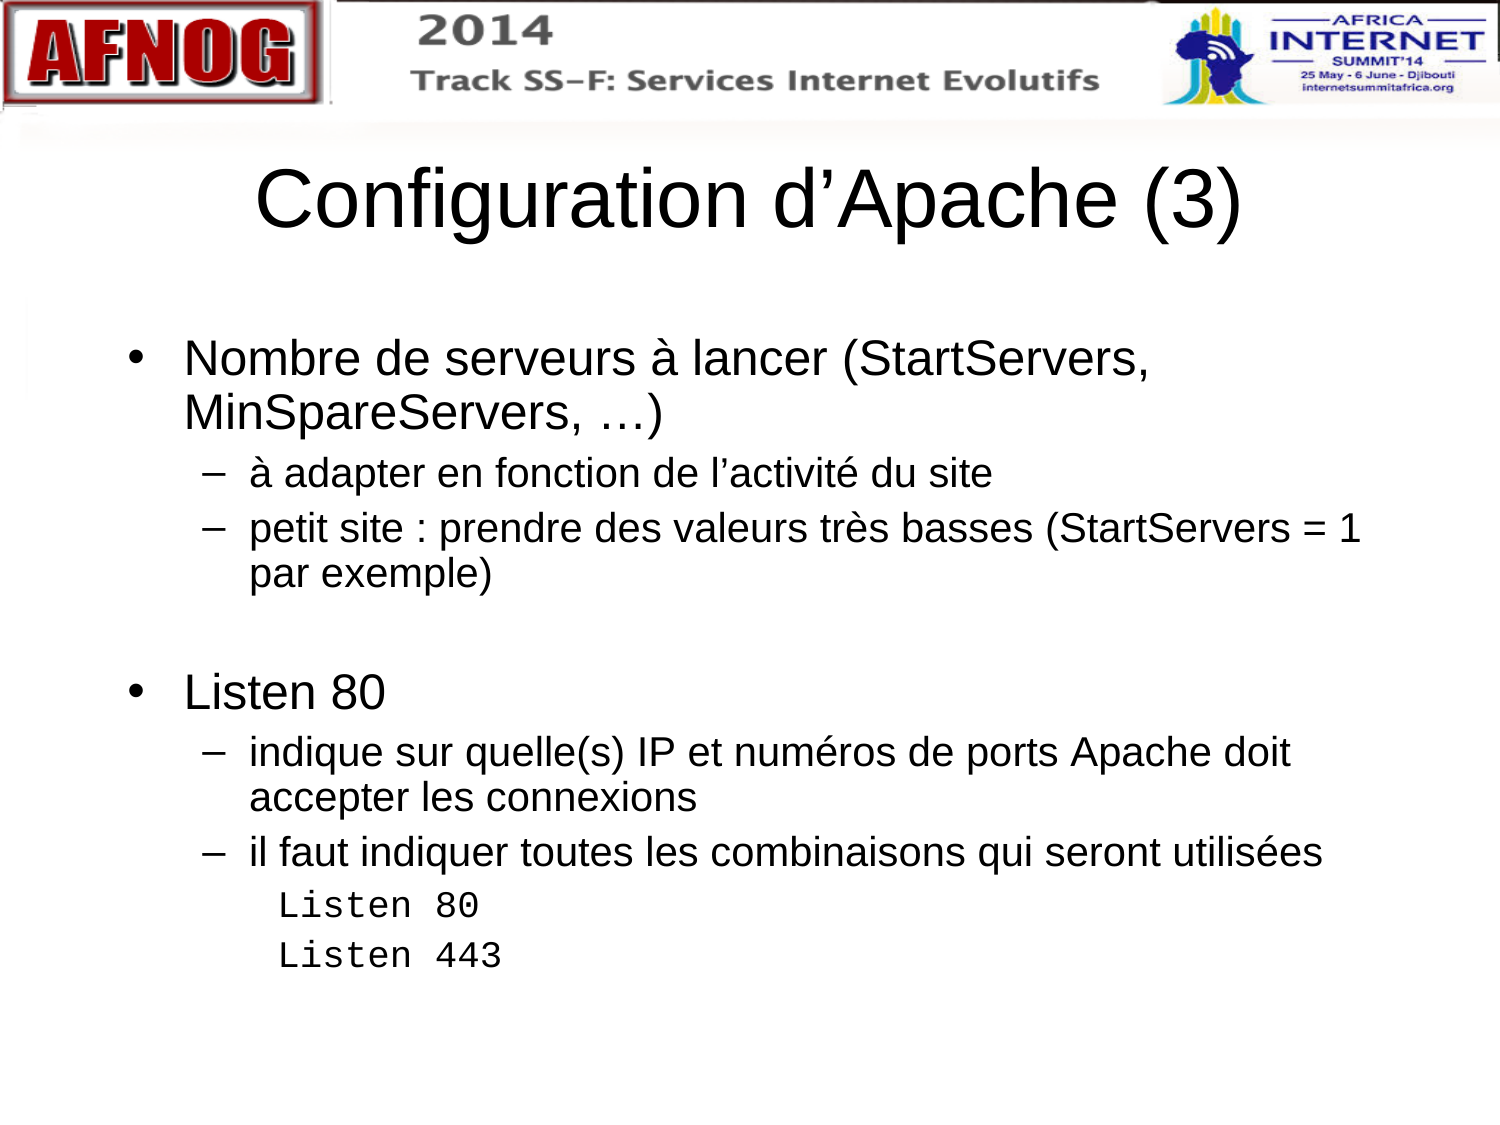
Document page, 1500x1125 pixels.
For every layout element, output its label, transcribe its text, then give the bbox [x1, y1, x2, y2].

list Nombre de serveurs à lancer (StartServers, MinSpareServers, …) à adapter en fonction de l’activité du site petit site : prendre des valeurs très basses (StartServers = 1 par exemple) Listen 80 indique sur quelle(s) IP et numéros de ports Apache doit accepter les connexions il faut indiquer toutes les combinaisons qui seront utilisées Listen 80 Listen 443 [112, 324, 1388, 1000]
picture [0, 0, 1500, 1125]
title Configuration d’Apache (3) [112, 99, 1388, 288]
